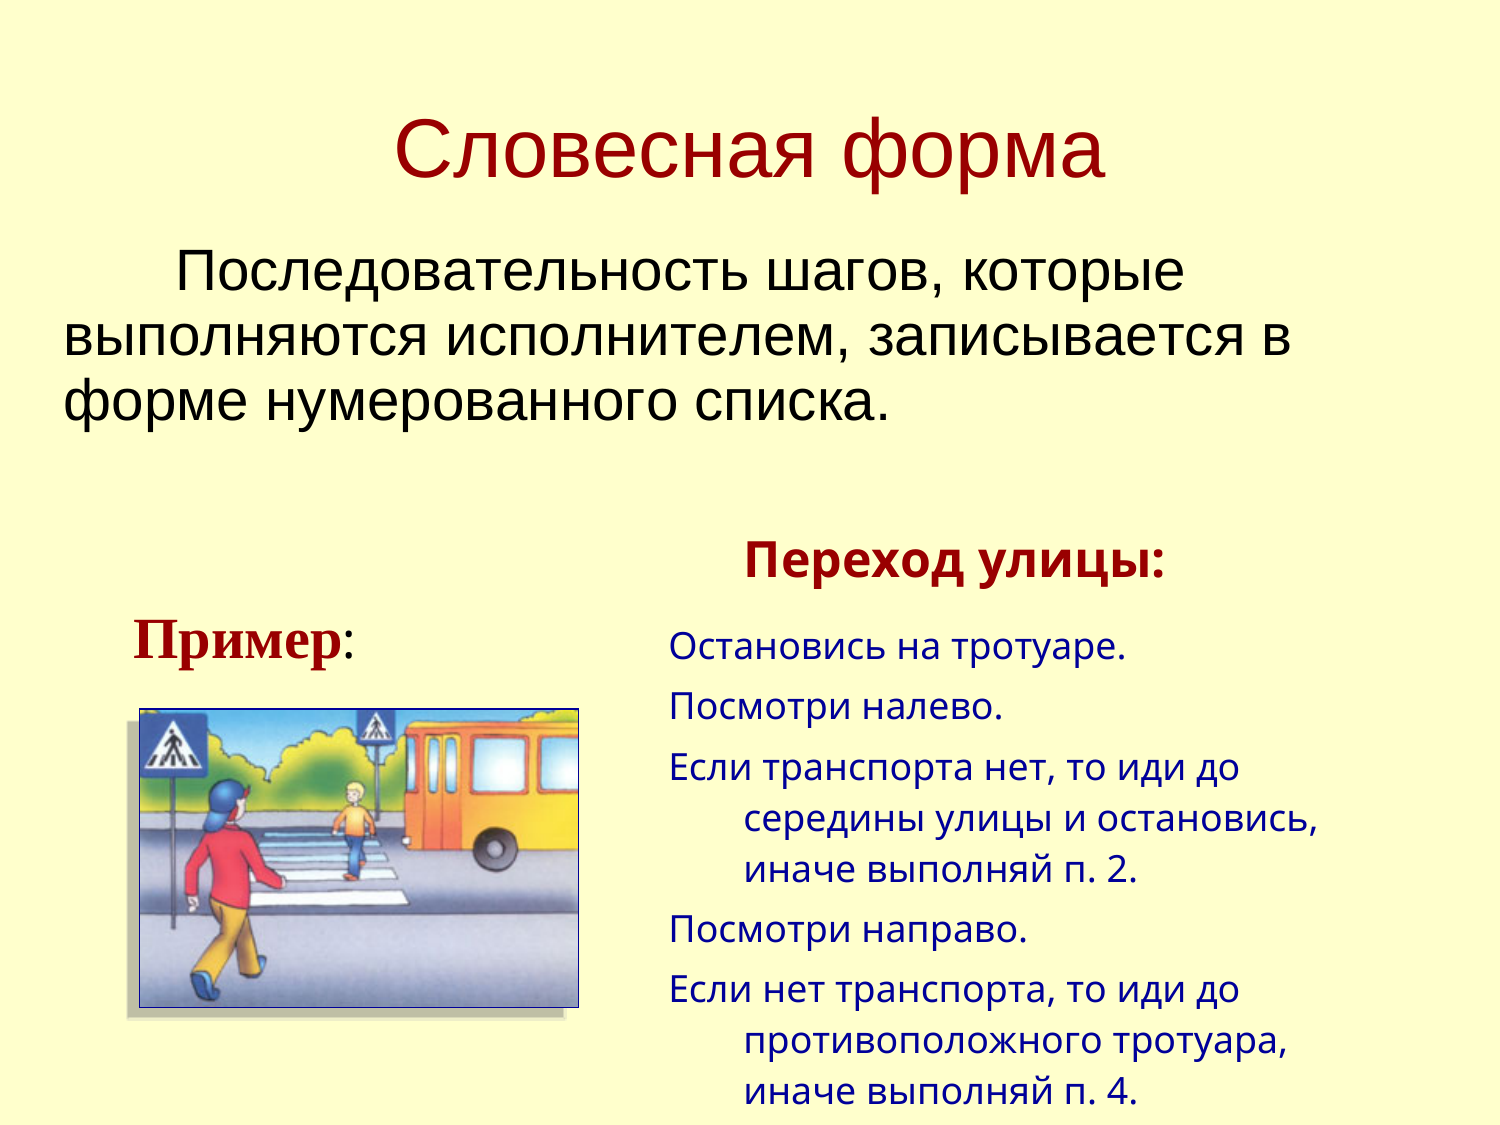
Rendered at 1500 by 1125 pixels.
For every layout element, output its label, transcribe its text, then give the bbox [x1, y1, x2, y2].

text_box Переход улицы: [702, 516, 1208, 590]
text_box Остановись на тротуаре. Посмотри налево. Если транспорта нет, то иди до середины улицы и остановись, иначе выполняй п. 2. Посмотри направо. Если нет транспорта, то иди до противоположного тротуара, иначе выполняй п. 4. [653, 611, 1418, 1124]
text_box Пример: [118, 597, 532, 682]
list Последовательность шагов, которые выполняются исполнителем, записывается в форме нумерованного списка. [49, 229, 1456, 563]
picture [140, 709, 578, 1007]
title Словесная форма [112, 54, 1388, 229]
